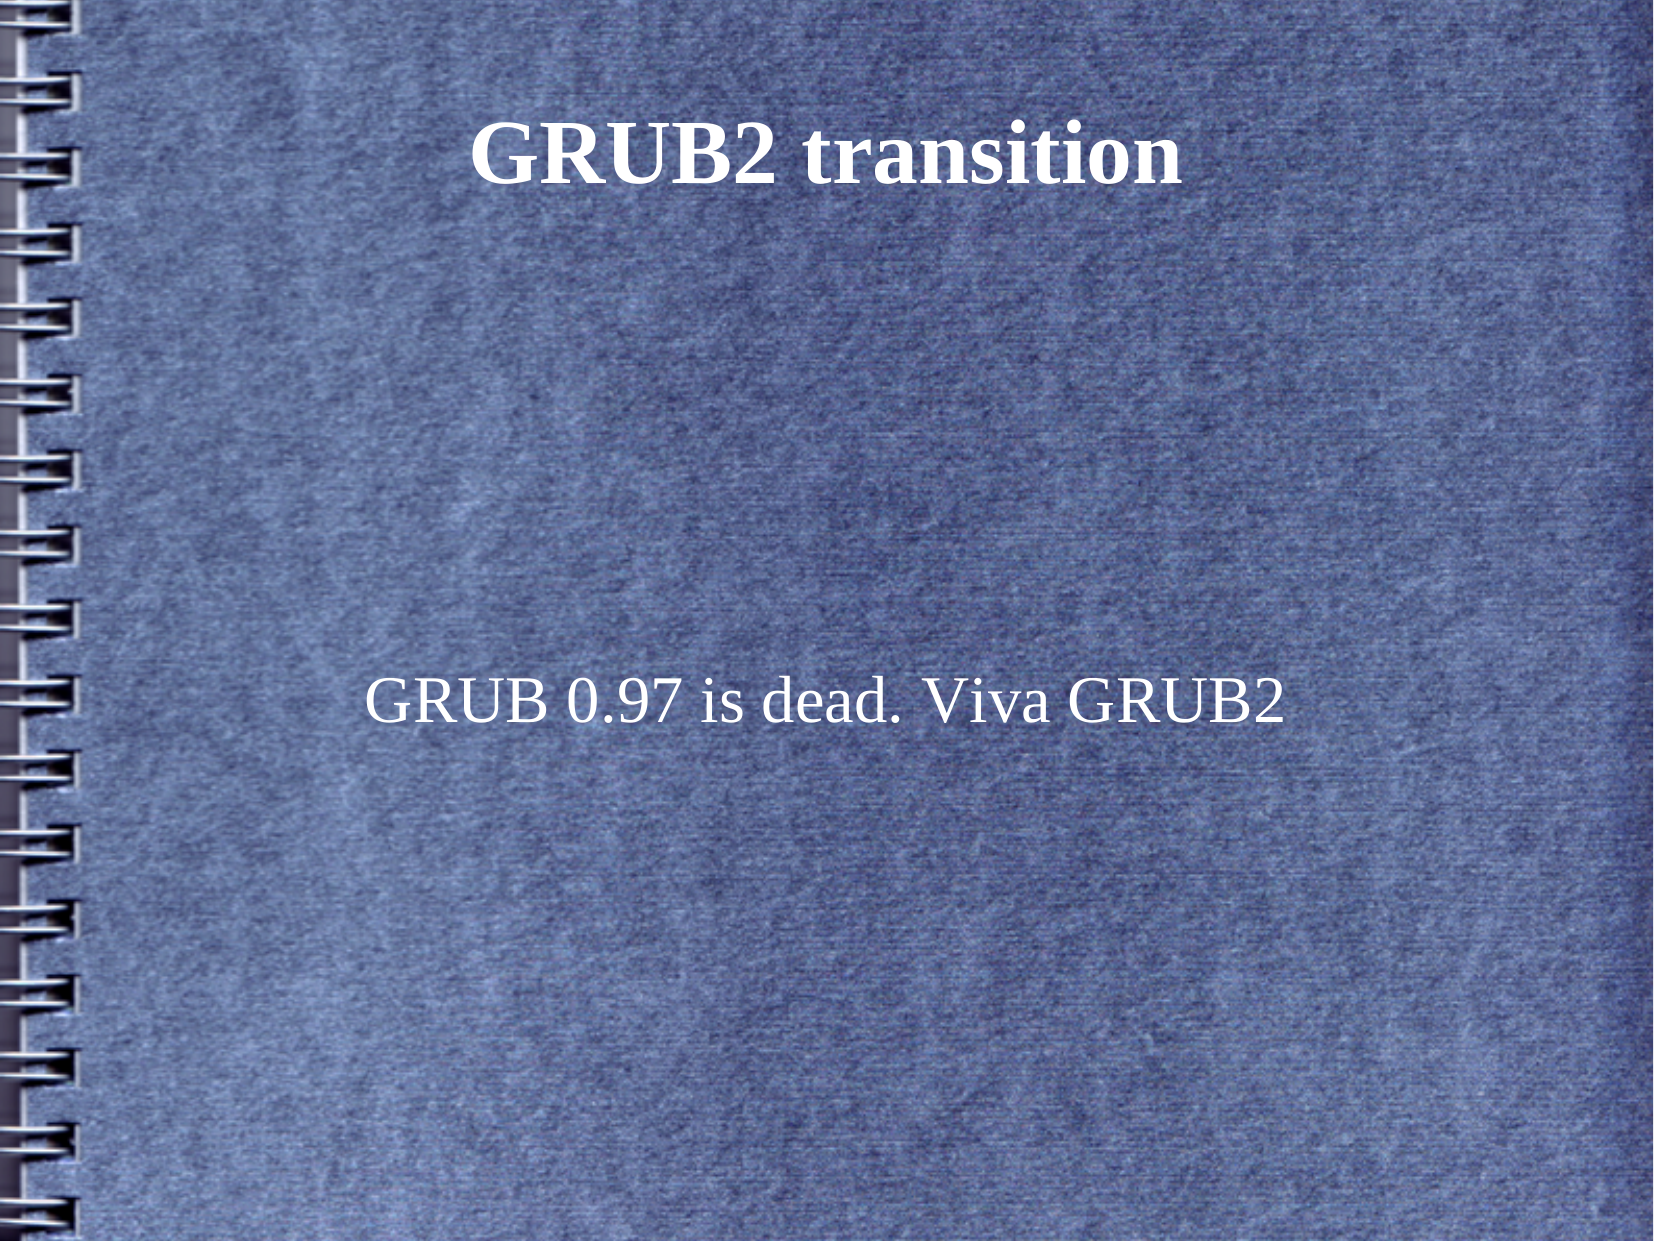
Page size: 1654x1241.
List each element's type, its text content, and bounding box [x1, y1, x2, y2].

title GRUB2 transition [82, 49, 1571, 257]
subtitle GRUB 0.97 is dead. Viva GRUB2 [82, 290, 1571, 1110]
picture [0, 0, 1654, 1241]
